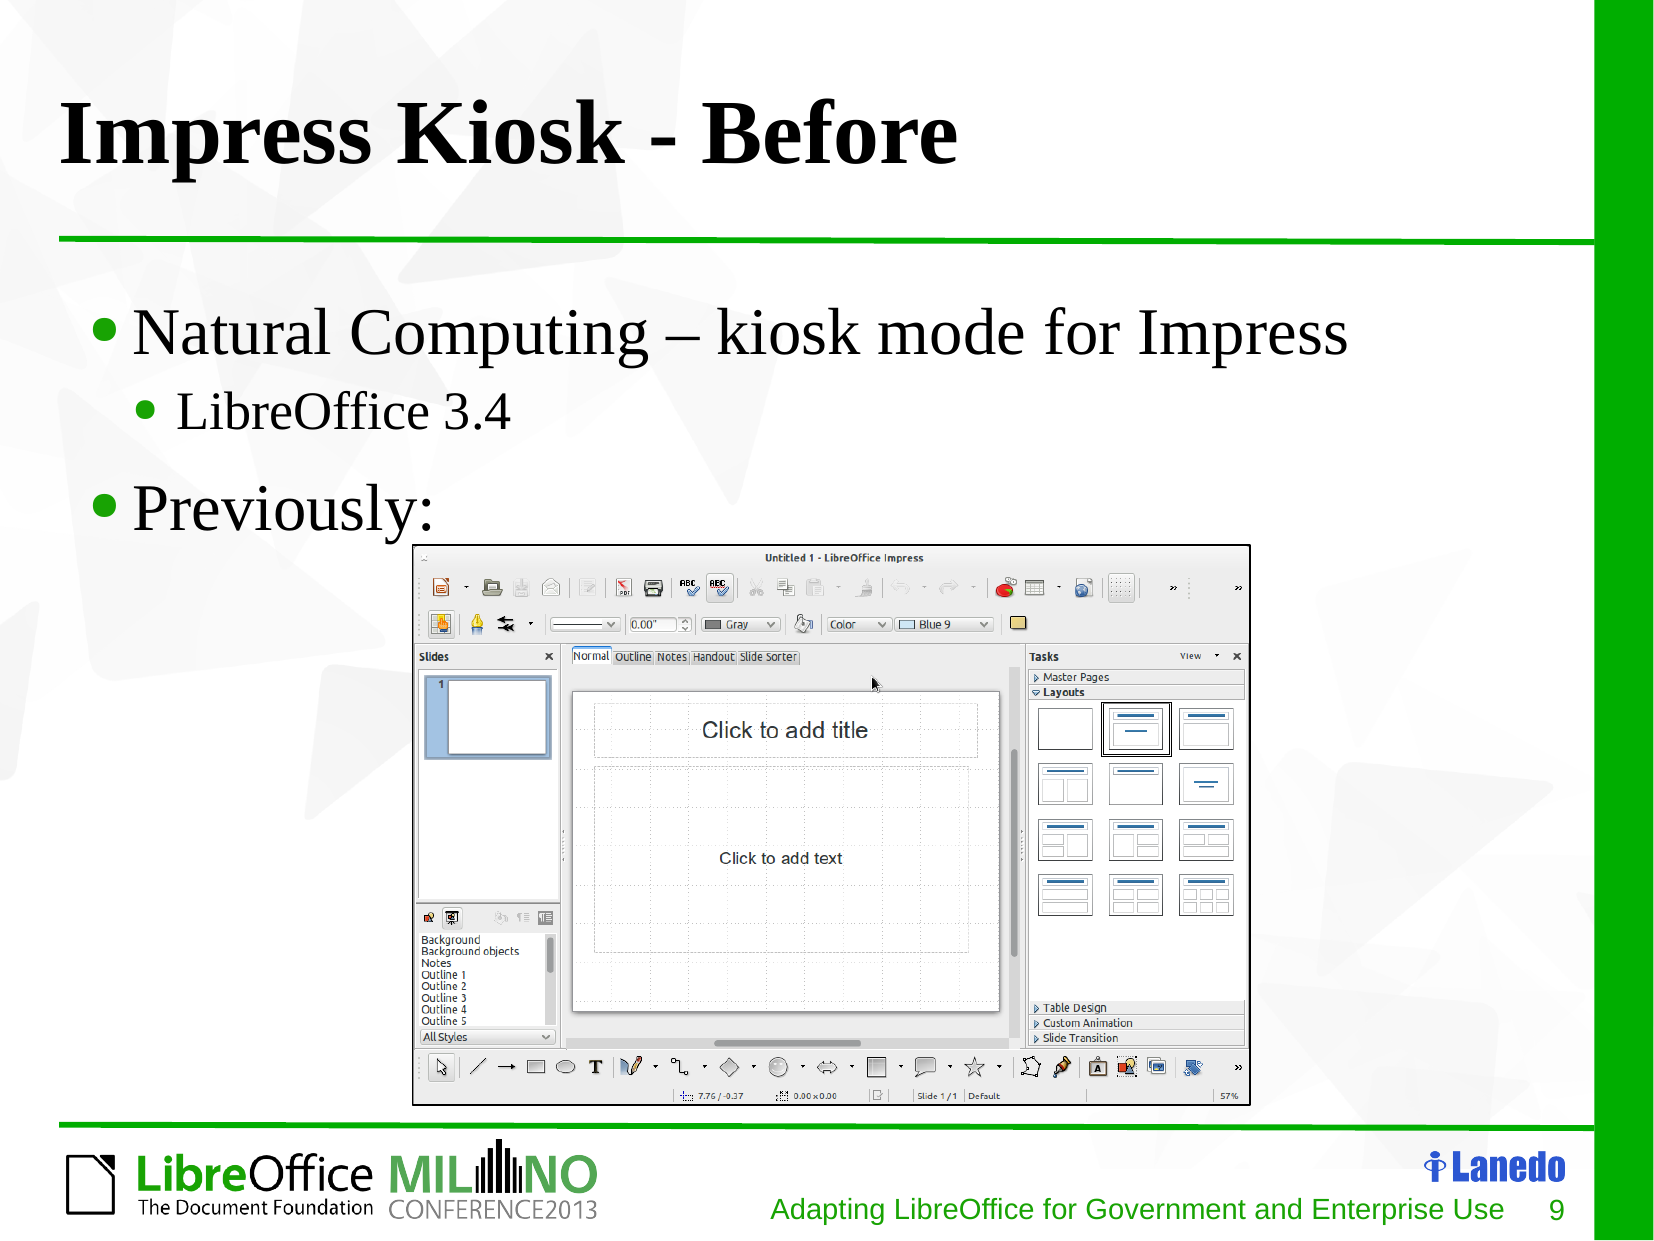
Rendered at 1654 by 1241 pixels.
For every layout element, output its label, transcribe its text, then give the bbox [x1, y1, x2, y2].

picture [915, 548, 1594, 1125]
title Impress Kiosk - Before [59, 59, 1595, 207]
picture [41, 1126, 597, 1241]
picture [0, 0, 783, 931]
picture [915, 1130, 1594, 1182]
picture [413, 1034, 1250, 1105]
list Natural Computing – kiosk mode for Impress LibreOffice 3.4 Previously: [88, 295, 1536, 1034]
